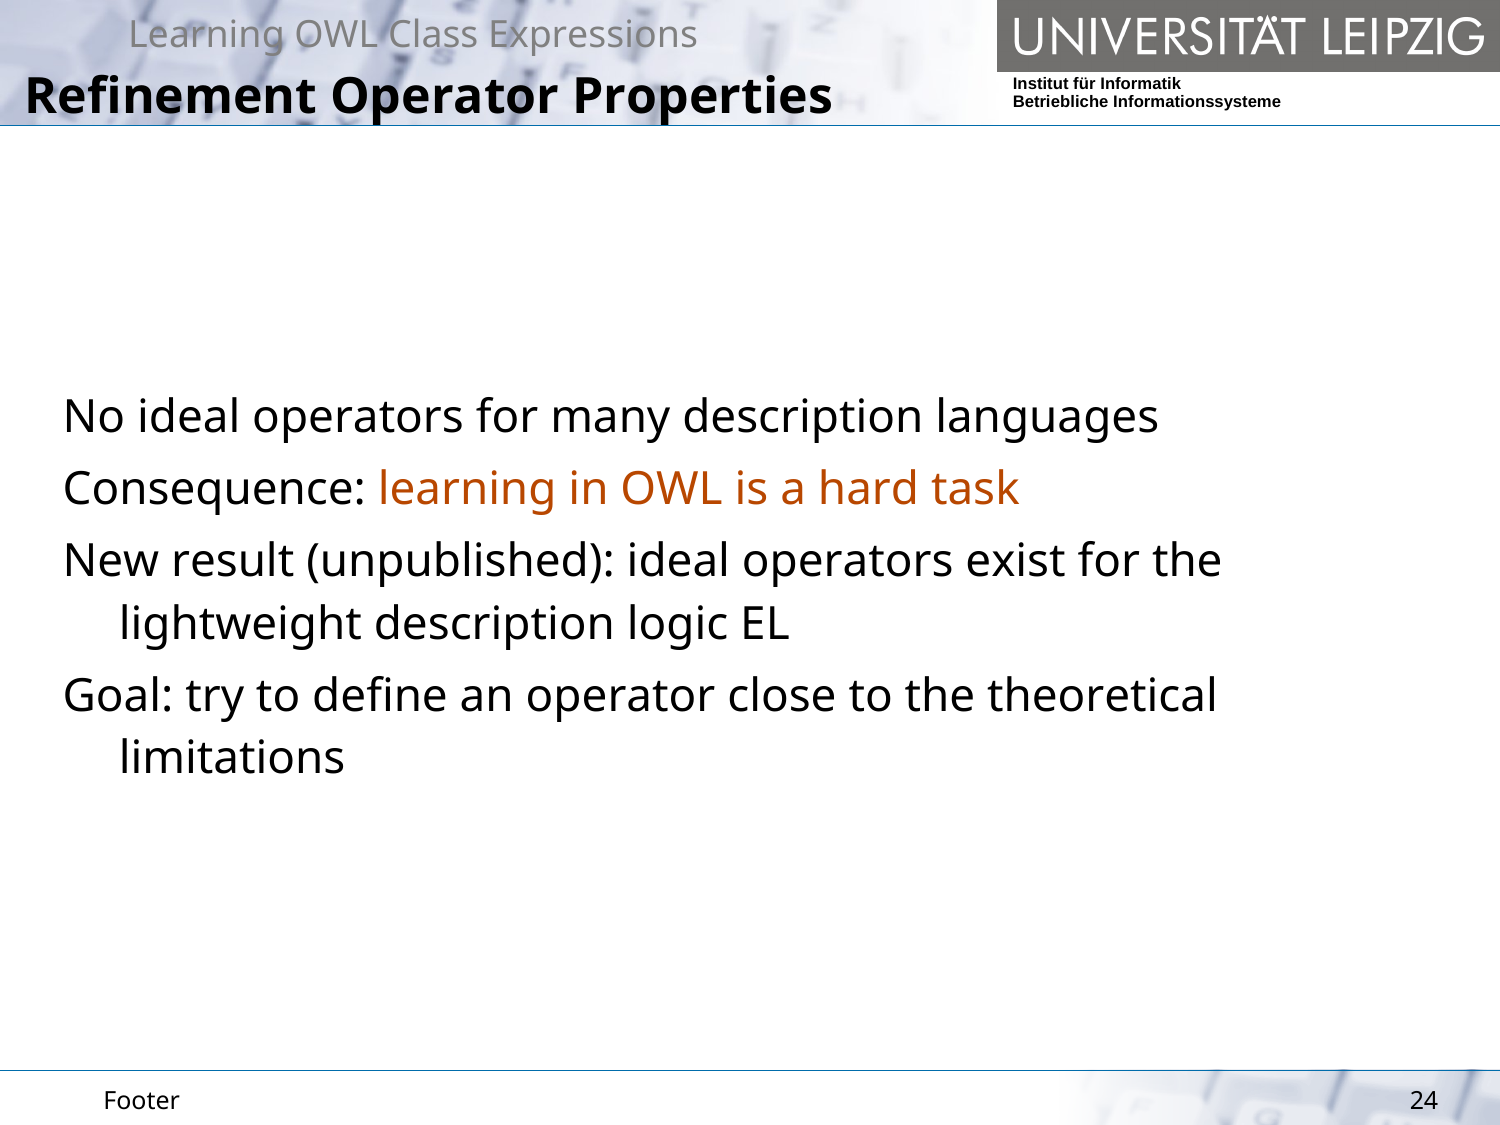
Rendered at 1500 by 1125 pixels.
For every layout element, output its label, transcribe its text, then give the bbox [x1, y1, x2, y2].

picture [0, 0, 1500, 125]
list No ideal operators for many description languages Consequence: learning in OWL is a hard task New result (unpublished): ideal operators exist for the lightweight description logic EL Goal: try to define an operator close to the theoretical limitations [62, 383, 1388, 932]
title Refinement Operator Properties [24, 63, 1034, 125]
picture [1057, 1071, 1500, 1125]
